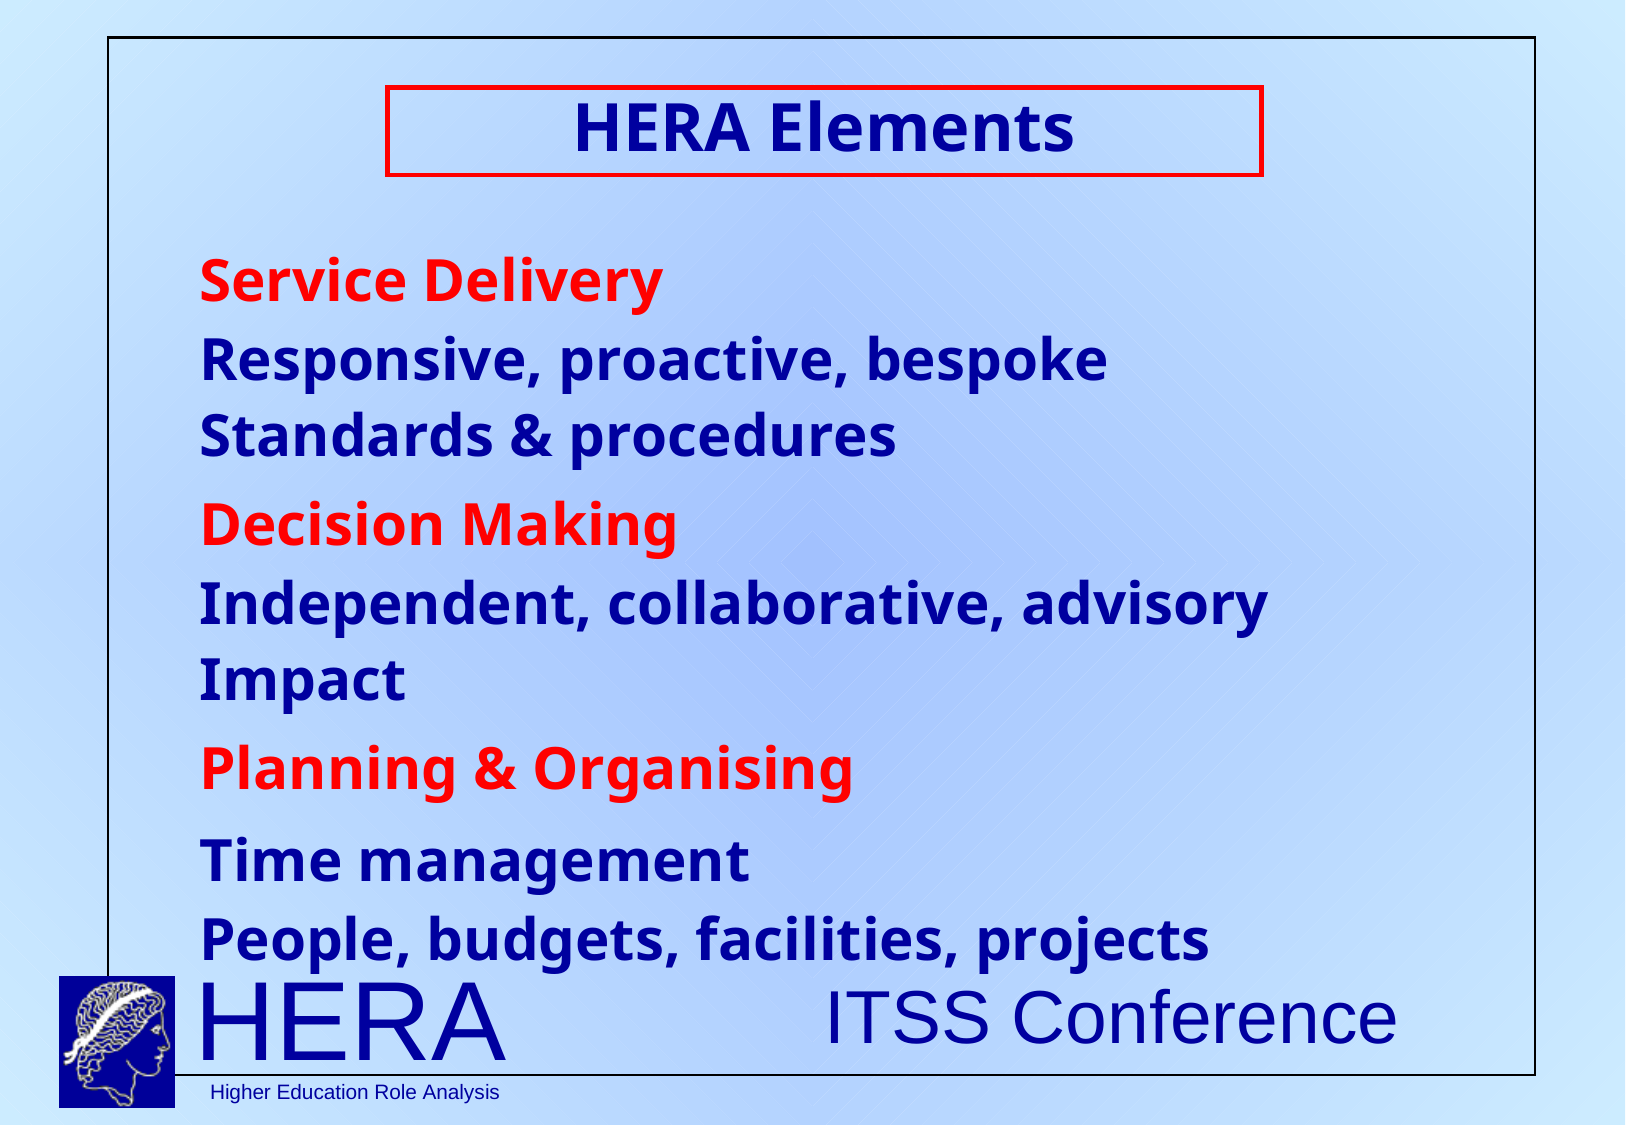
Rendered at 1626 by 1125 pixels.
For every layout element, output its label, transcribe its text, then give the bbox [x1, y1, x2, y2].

text_box HERA Elements [387, 87, 1262, 175]
picture [59, 976, 175, 1108]
text_box Service Delivery Responsive, proactive, bespoke Standards & procedures Decision Making Independent, collaborative, advisory Impact Planning & Organising Time management People, budgets, facilities, projects [137, 249, 1413, 977]
